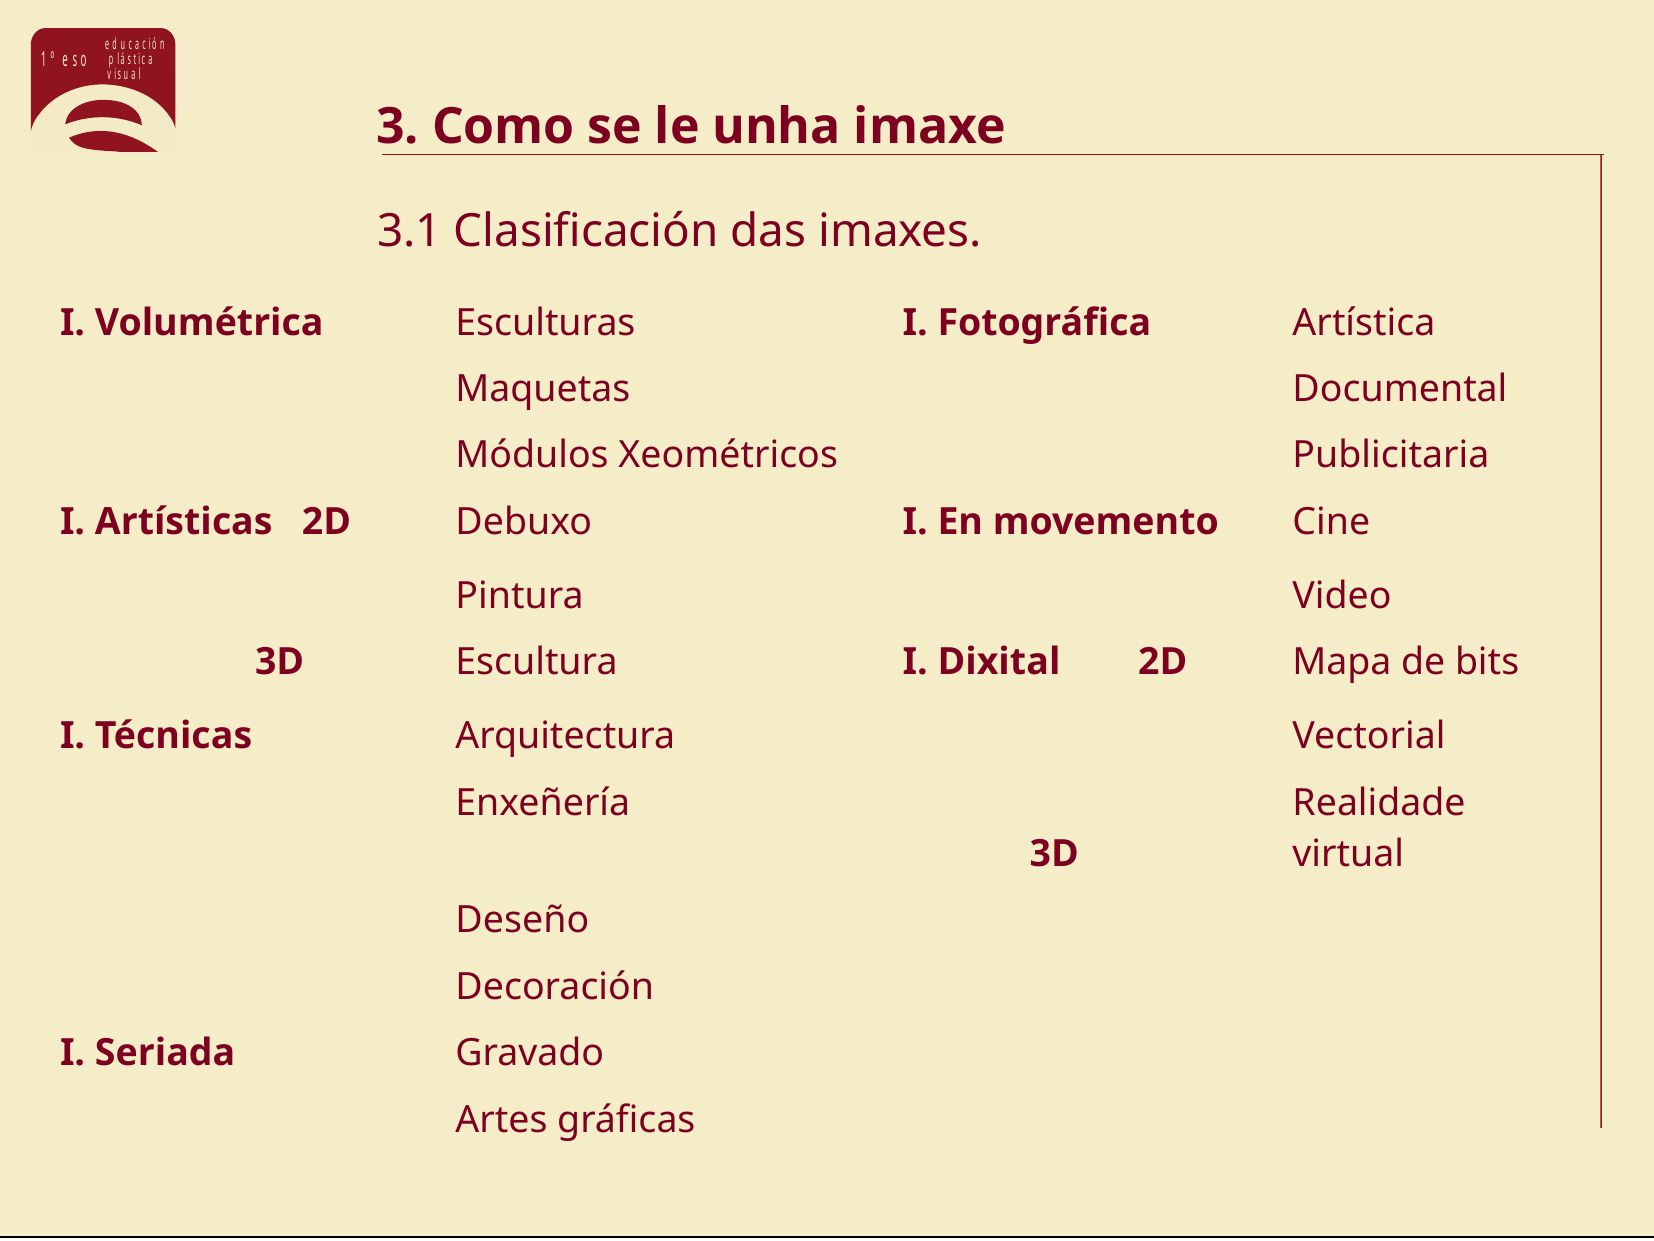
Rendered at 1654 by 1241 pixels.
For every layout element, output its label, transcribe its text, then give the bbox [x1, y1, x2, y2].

table_cell Escultura [441, 627, 888, 701]
table_header I. Volumétrica [45, 287, 441, 354]
table_cell Realidade virtual [1278, 768, 1598, 885]
table_cell [888, 420, 1278, 487]
table_cell 3D [45, 627, 441, 701]
table_cell Arquitectura [441, 701, 888, 768]
table_cell Mapa de bits [1278, 627, 1598, 701]
table_header Esculturas [441, 287, 888, 354]
table_cell Debuxo [441, 487, 888, 561]
table_cell [45, 420, 441, 487]
table_cell Documental [1278, 354, 1598, 420]
table_cell [1278, 1018, 1598, 1084]
table_cell Artes gráficas [441, 1084, 888, 1151]
table_cell Enxeñería [441, 768, 888, 885]
table_cell [45, 768, 441, 885]
table_header Artística [1278, 287, 1598, 354]
table_cell [888, 885, 1278, 952]
table_cell Pintura [441, 561, 888, 627]
table_cell I. Dixital 2D [888, 627, 1278, 701]
table_cell I. En movemento [888, 487, 1278, 561]
title [76, 29, 1565, 237]
table_cell Deseño [441, 885, 888, 952]
table_cell [1278, 885, 1598, 952]
table_cell Publicitaria [1278, 420, 1598, 487]
table_cell Vectorial [1278, 701, 1598, 768]
table_cell [45, 885, 441, 952]
table_cell Módulos Xeométricos [441, 420, 888, 487]
table_cell Cine [1278, 487, 1598, 561]
table_cell 3D [888, 768, 1278, 885]
table_cell Video [1278, 561, 1598, 627]
table_cell [888, 561, 1278, 627]
table_cell [888, 1018, 1278, 1084]
table_cell [888, 952, 1278, 1018]
table_cell I. Artísticas 2D [45, 487, 441, 561]
table_cell Maquetas [441, 354, 888, 420]
picture [0, 0, 1654, 1241]
table_cell I. Técnicas [45, 701, 441, 768]
table_cell [45, 354, 441, 420]
table_cell [888, 701, 1278, 768]
title 3. Como se le unha imaxe 3.1 Clasificación das imaxes. [289, 63, 1589, 254]
table_cell [888, 1084, 1278, 1151]
table_cell [45, 952, 441, 1018]
table_cell [1278, 952, 1598, 1018]
table_header I. Fotográfica [888, 287, 1278, 354]
table_cell Decoración [441, 952, 888, 1018]
table_cell I. Seriada [45, 1018, 441, 1084]
table_cell Gravado [441, 1018, 888, 1084]
table_cell [888, 354, 1278, 420]
table_cell [45, 1084, 441, 1151]
table_cell [1278, 1084, 1598, 1151]
table_cell [45, 561, 441, 627]
